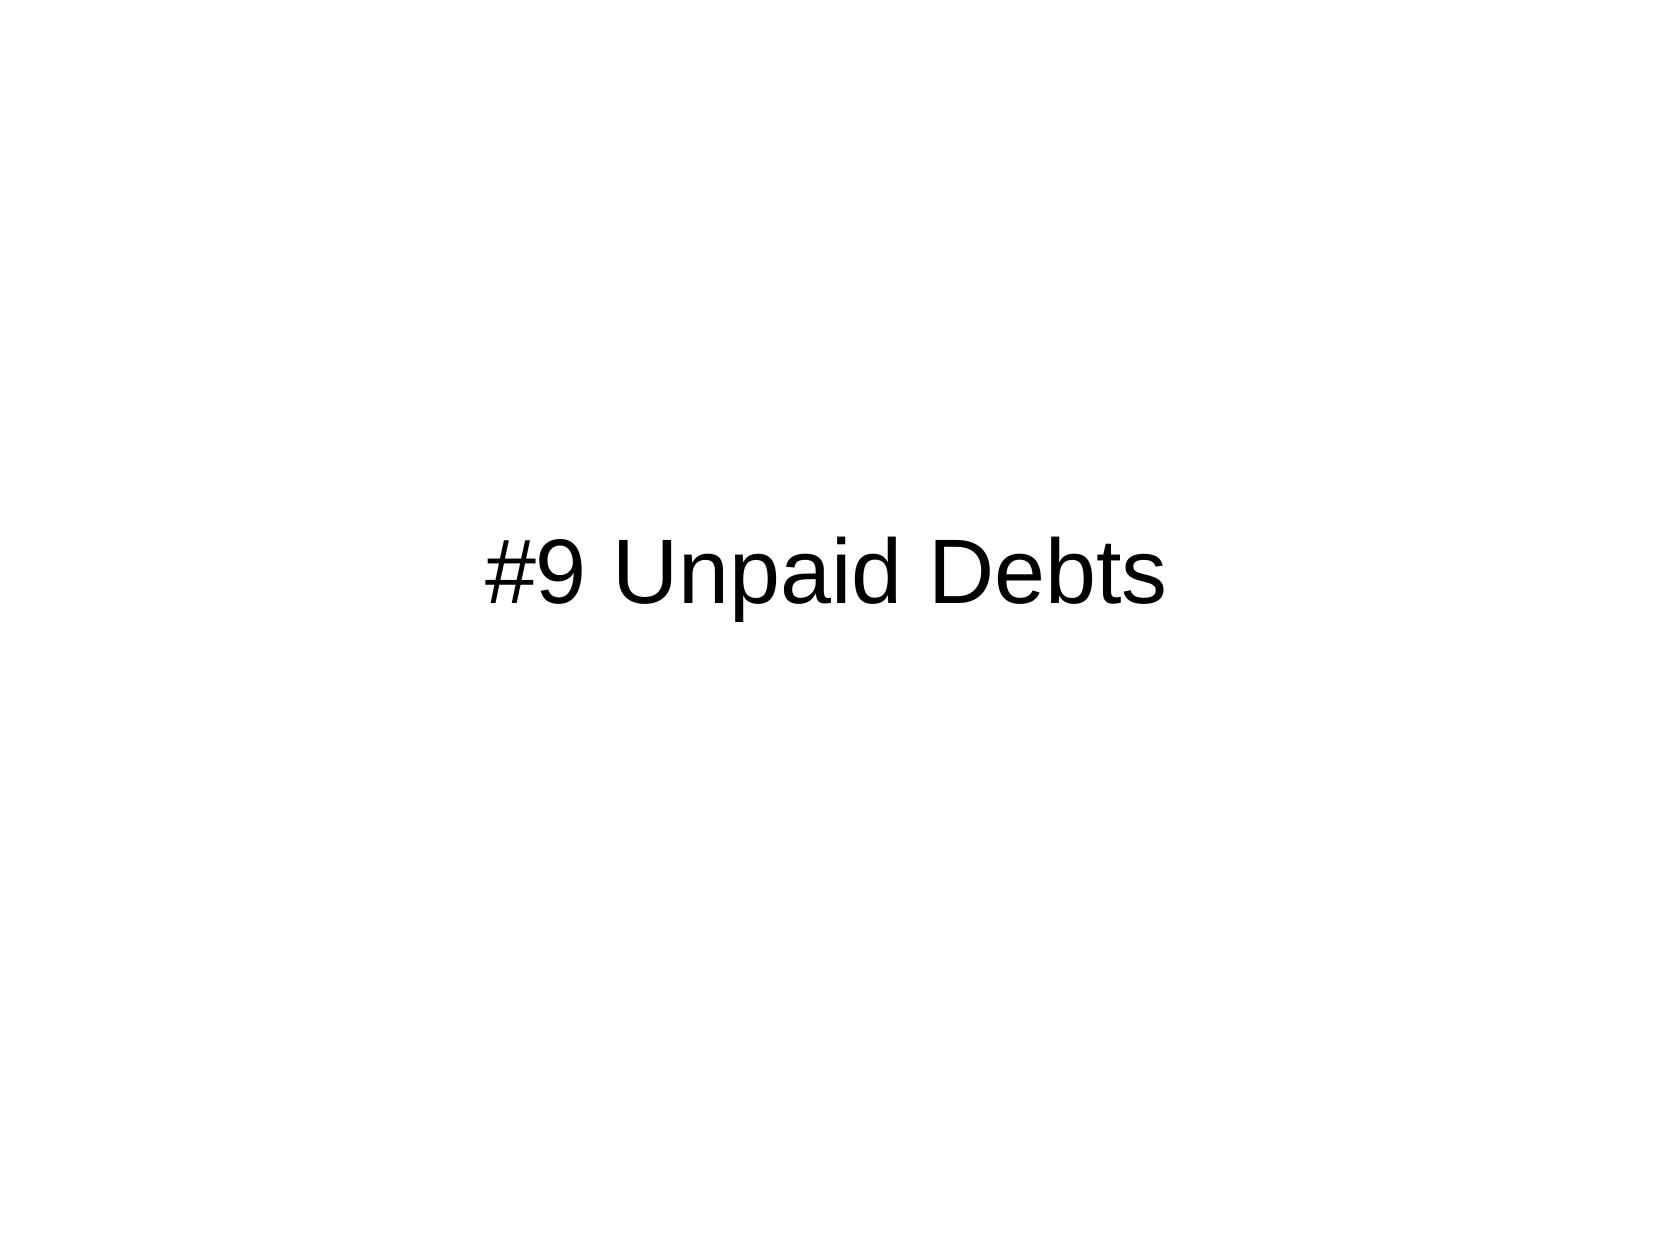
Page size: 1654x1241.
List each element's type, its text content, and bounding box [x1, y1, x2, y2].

title #9 Unpaid Debts [82, 468, 1571, 676]
